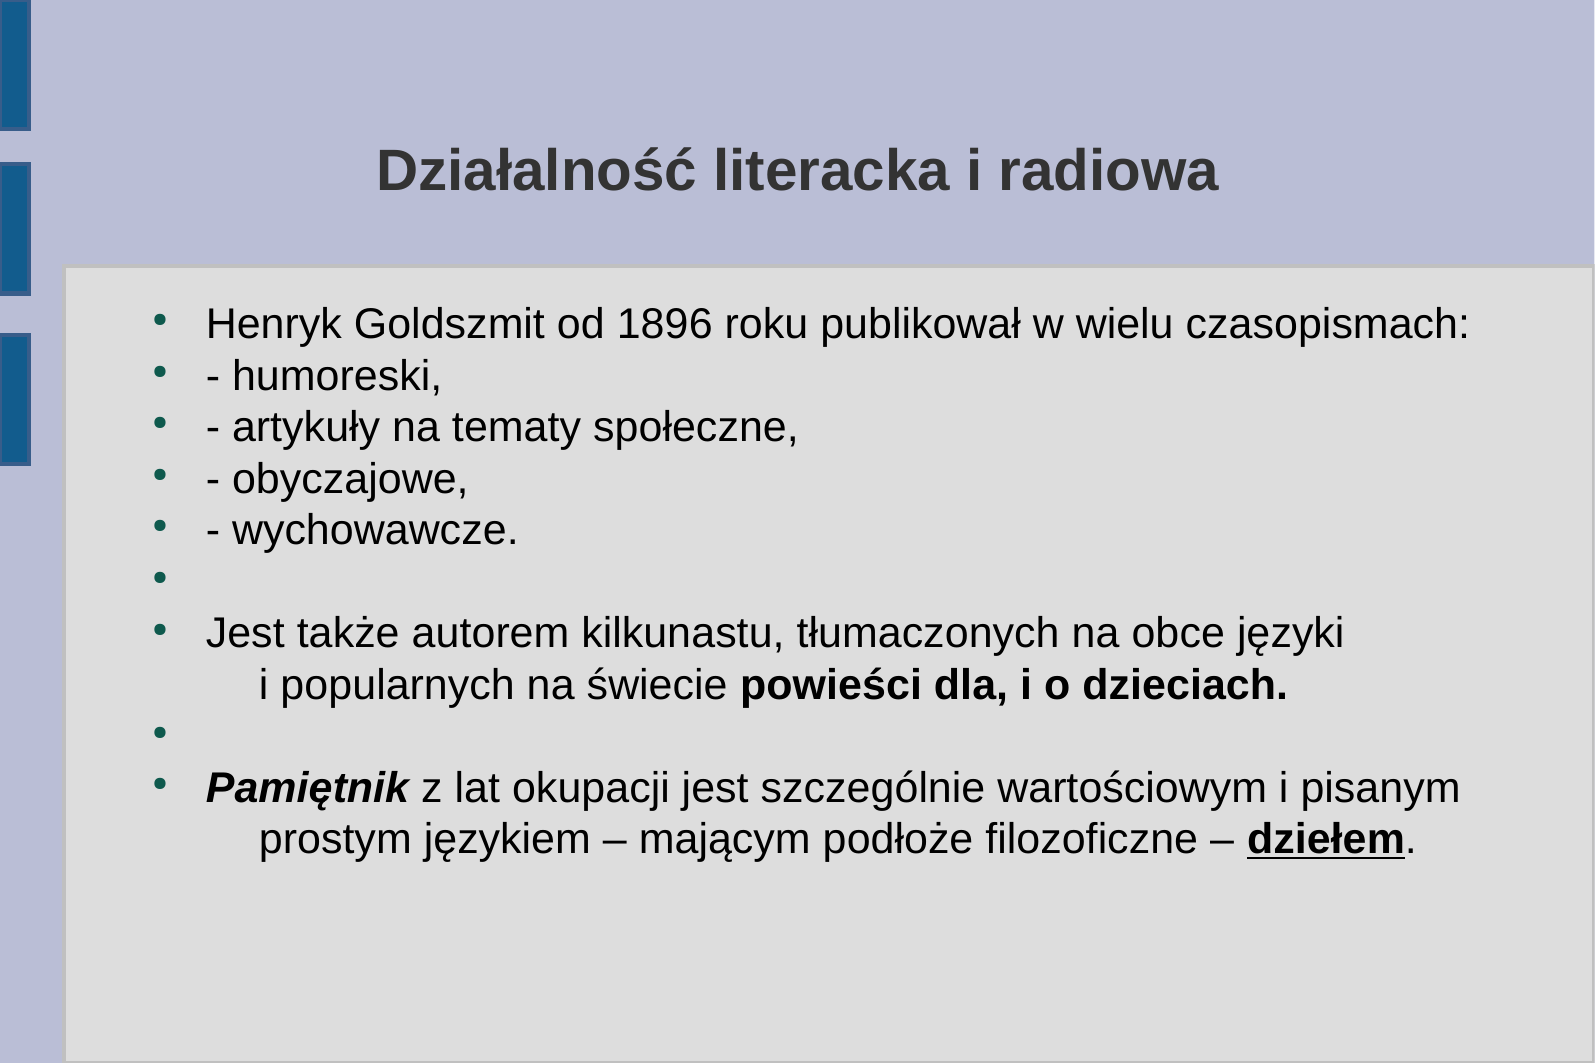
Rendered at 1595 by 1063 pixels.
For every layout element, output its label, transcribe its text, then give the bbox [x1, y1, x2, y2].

title Działalność literacka i radiowa [117, 78, 1479, 256]
list Henryk Goldszmit od 1896 roku publikował w wielu czasopismach: - humoreski, - artykuły na tematy społeczne, - obyczajowe, - wychowawcze. Jest także autorem kilkunastu, tłumaczonych na obce języki i popularnych na świecie powieści dla, i o dzieciach. Pamiętnik z lat okupacji jest szczególnie wartościowym i pisanym prostym językiem – mającym podłoże filozoficzne – dziełem. [117, 295, 1479, 966]
